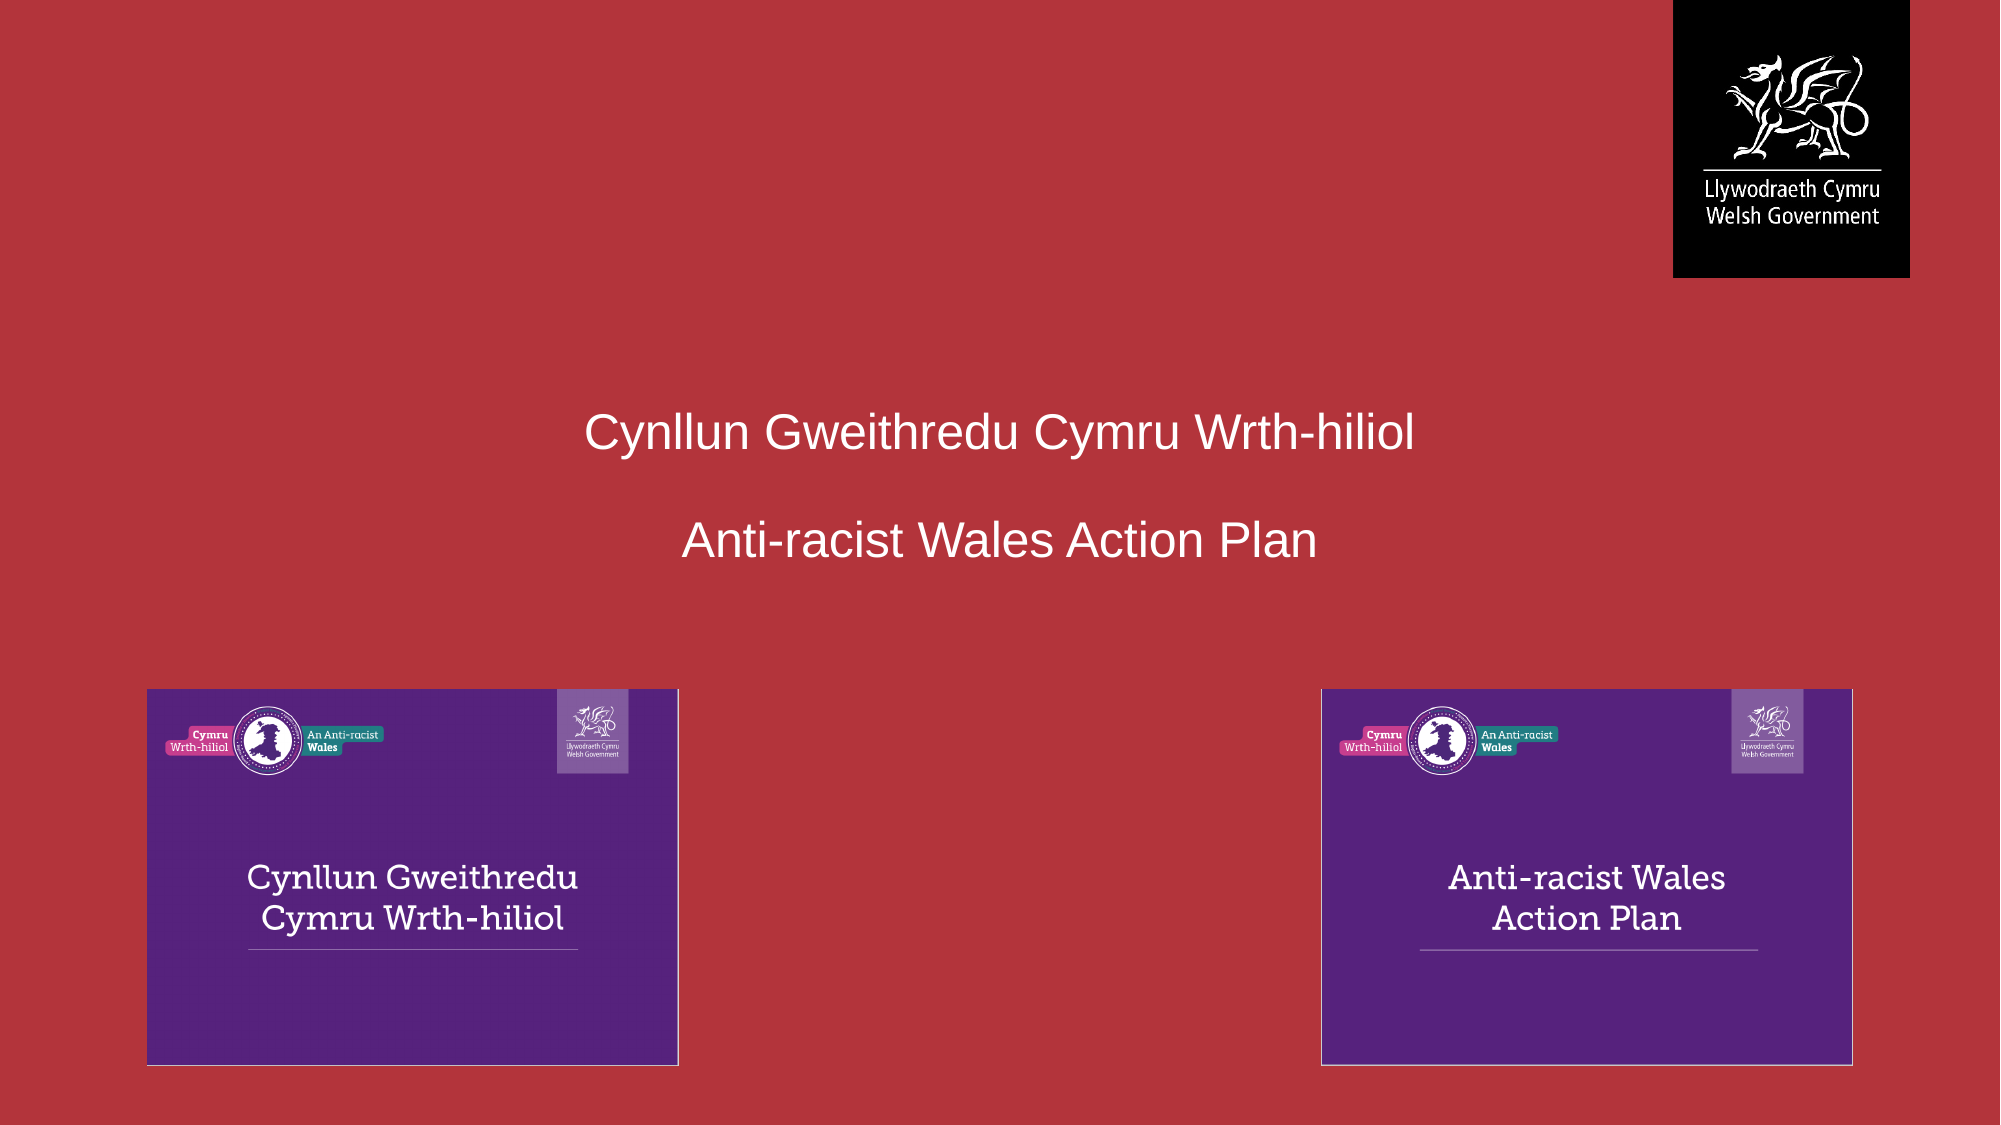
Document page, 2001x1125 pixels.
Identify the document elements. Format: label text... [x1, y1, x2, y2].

title Cynllun Gweithredu Cymru Wrth-hiliol Anti-racist Wales Action Plan [249, 397, 1750, 576]
picture [147, 689, 679, 1066]
picture [1321, 689, 1853, 1066]
